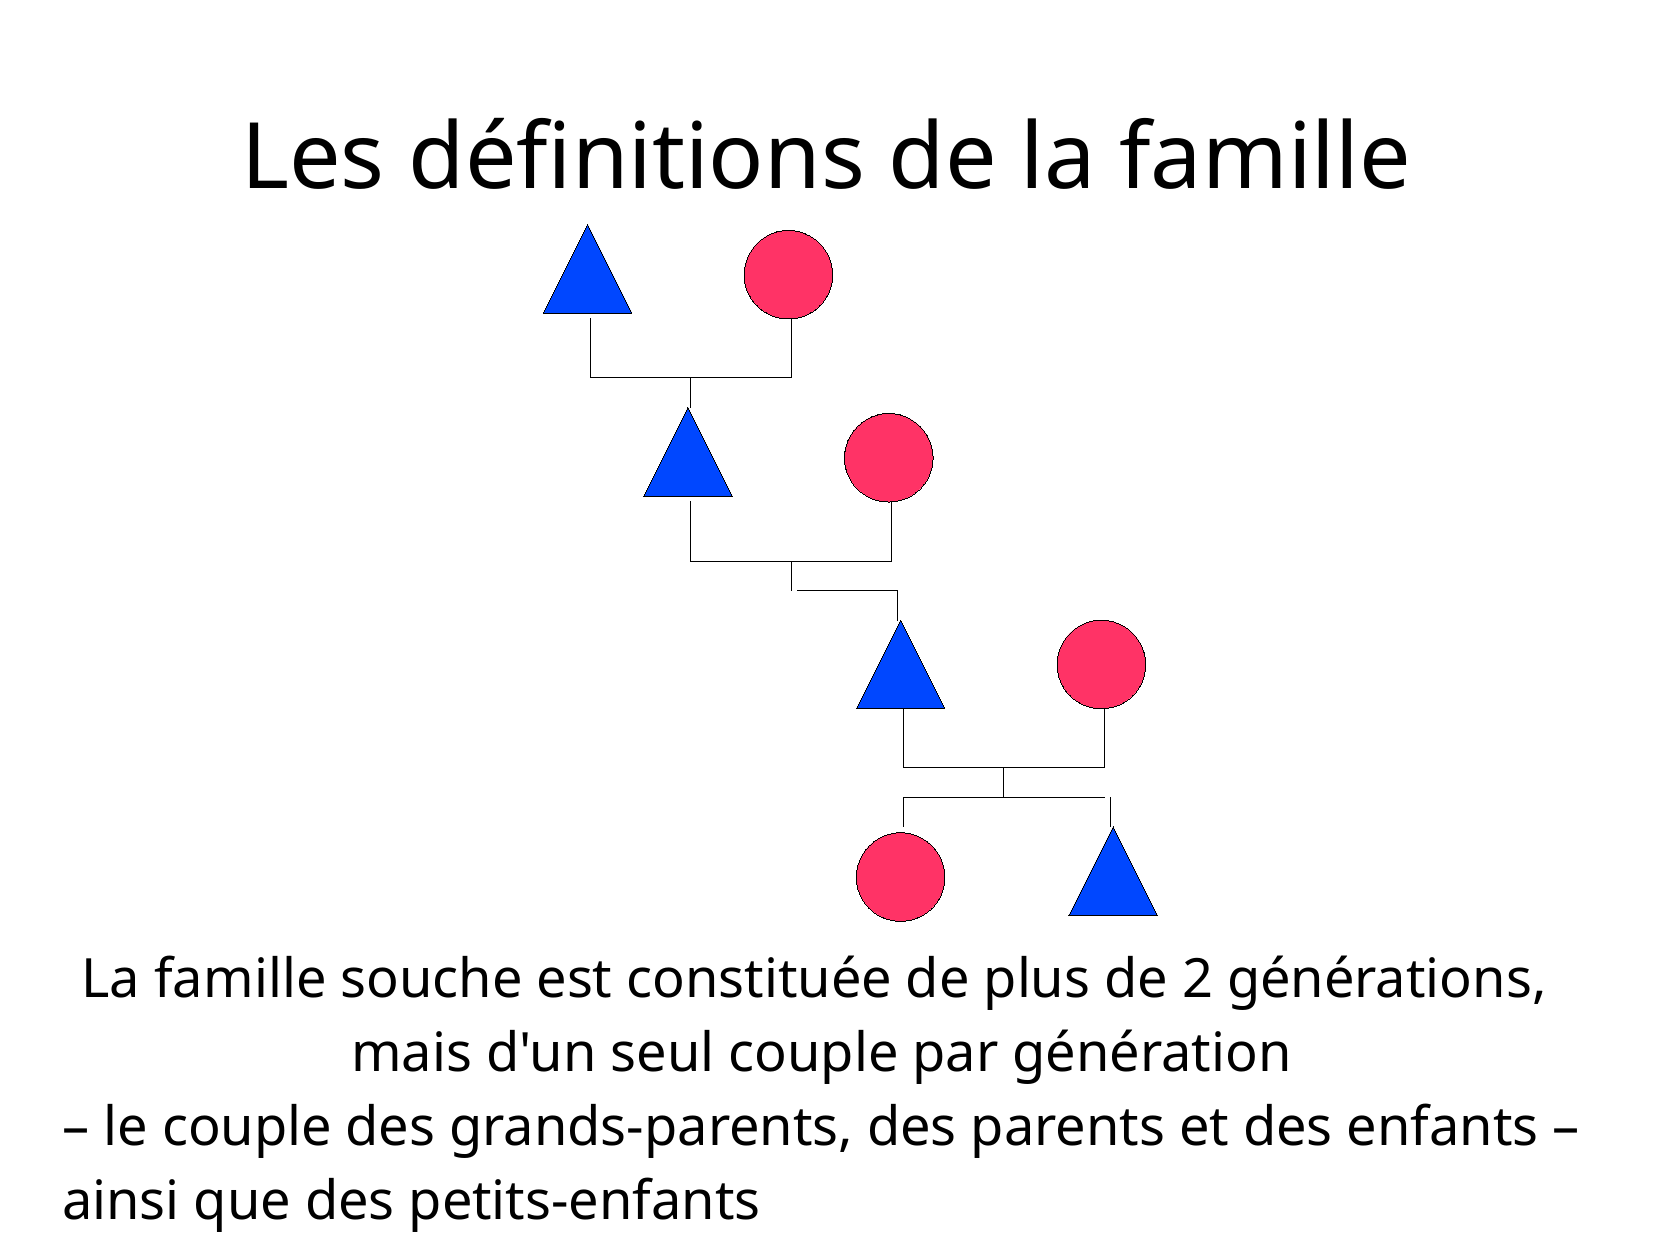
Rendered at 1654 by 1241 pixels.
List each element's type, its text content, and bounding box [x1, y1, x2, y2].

text_box [1068, 826, 1158, 916]
text_box [643, 407, 733, 497]
text_box La famille souche est constituée de plus de 2 générations, mais d'un seul couple par génération – le couple des grands-parents, des parents et des enfants – ainsi que des petits-enfants [47, 955, 1384, 1219]
title Les définitions de la famille [82, 56, 1571, 250]
text_box [844, 413, 934, 503]
text_box [856, 620, 945, 709]
text_box [543, 224, 632, 314]
text_box [744, 230, 833, 319]
text_box [1057, 620, 1146, 709]
text_box [856, 832, 945, 922]
